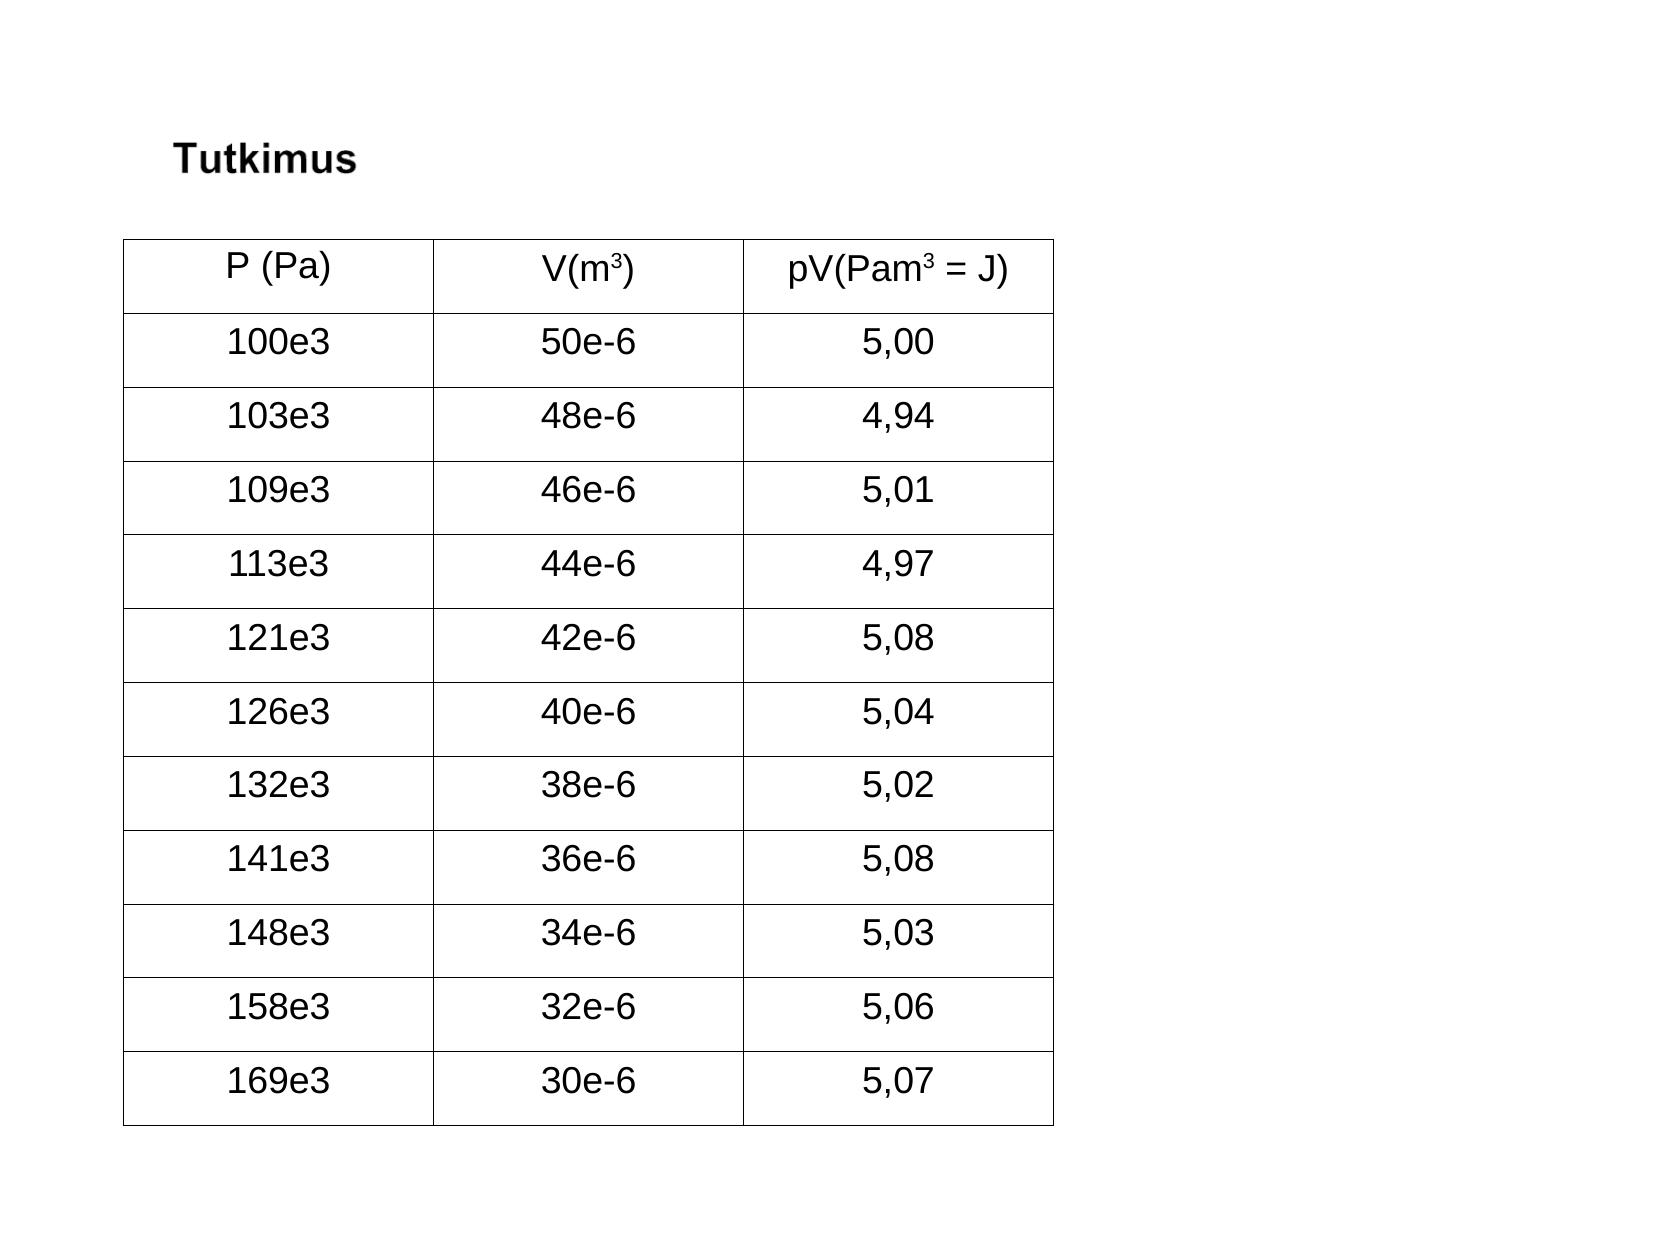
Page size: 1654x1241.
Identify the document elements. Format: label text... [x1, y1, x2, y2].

table_cell 38e-6 [434, 757, 743, 830]
picture [141, 85, 389, 213]
table_cell 103e3 [124, 388, 433, 461]
table_cell 46e-6 [434, 462, 743, 534]
table_cell 132e3 [124, 757, 433, 830]
table_cell 5,03 [744, 905, 1053, 977]
table_cell 48e-6 [434, 388, 743, 461]
table_cell 42e-6 [434, 609, 743, 682]
table_cell 121e3 [124, 609, 433, 682]
table_cell 100e3 [124, 314, 433, 387]
table_cell 141e3 [124, 831, 433, 904]
table_cell 30e-6 [434, 1052, 743, 1125]
table_cell 113e3 [124, 535, 433, 608]
table_cell 169e3 [124, 1052, 433, 1125]
table_cell 4,94 [744, 388, 1053, 461]
table_cell 158e3 [124, 978, 433, 1051]
table_cell 36e-6 [434, 831, 743, 904]
table_header P (Pa) [124, 240, 433, 313]
table_cell 109e3 [124, 462, 433, 534]
table_cell 34e-6 [434, 905, 743, 977]
table_cell 44e-6 [434, 535, 743, 608]
table_cell 5,06 [744, 978, 1053, 1051]
table_cell 5,07 [744, 1052, 1053, 1125]
table_cell 40e-6 [434, 683, 743, 756]
table_cell 5,08 [744, 609, 1053, 682]
table_cell 148e3 [124, 905, 433, 977]
table_header V(m3) [434, 240, 743, 313]
table_cell 5,00 [744, 314, 1053, 387]
table_cell 50e-6 [434, 314, 743, 387]
table_cell 5,01 [744, 462, 1053, 534]
table_cell 32e-6 [434, 978, 743, 1051]
table_cell 126e3 [124, 683, 433, 756]
table_cell 5,08 [744, 831, 1053, 904]
table_cell 4,97 [744, 535, 1053, 608]
table_cell 5,04 [744, 683, 1053, 756]
table_header pV(Pam3 = J) [744, 240, 1053, 313]
table_cell 5,02 [744, 757, 1053, 830]
